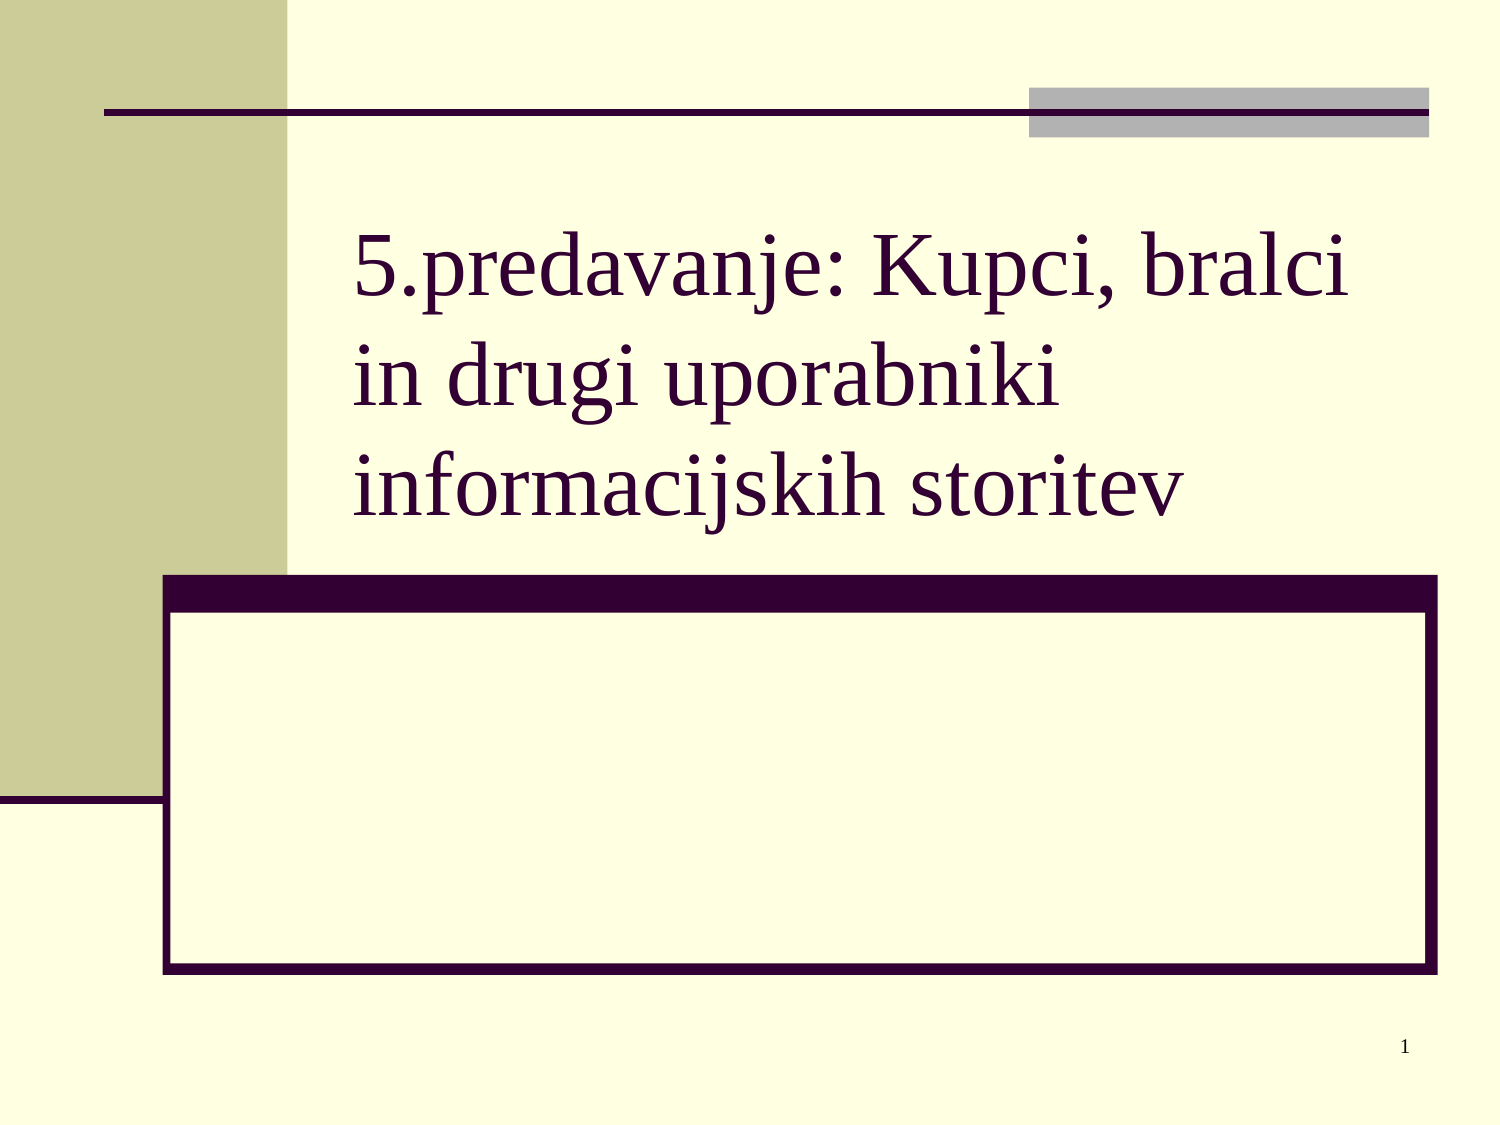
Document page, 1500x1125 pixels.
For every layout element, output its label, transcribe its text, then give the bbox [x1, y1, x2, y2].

title 5.predavanje: Kupci, bralci in drugi uporabniki informacijskih storitev [337, 187, 1425, 551]
